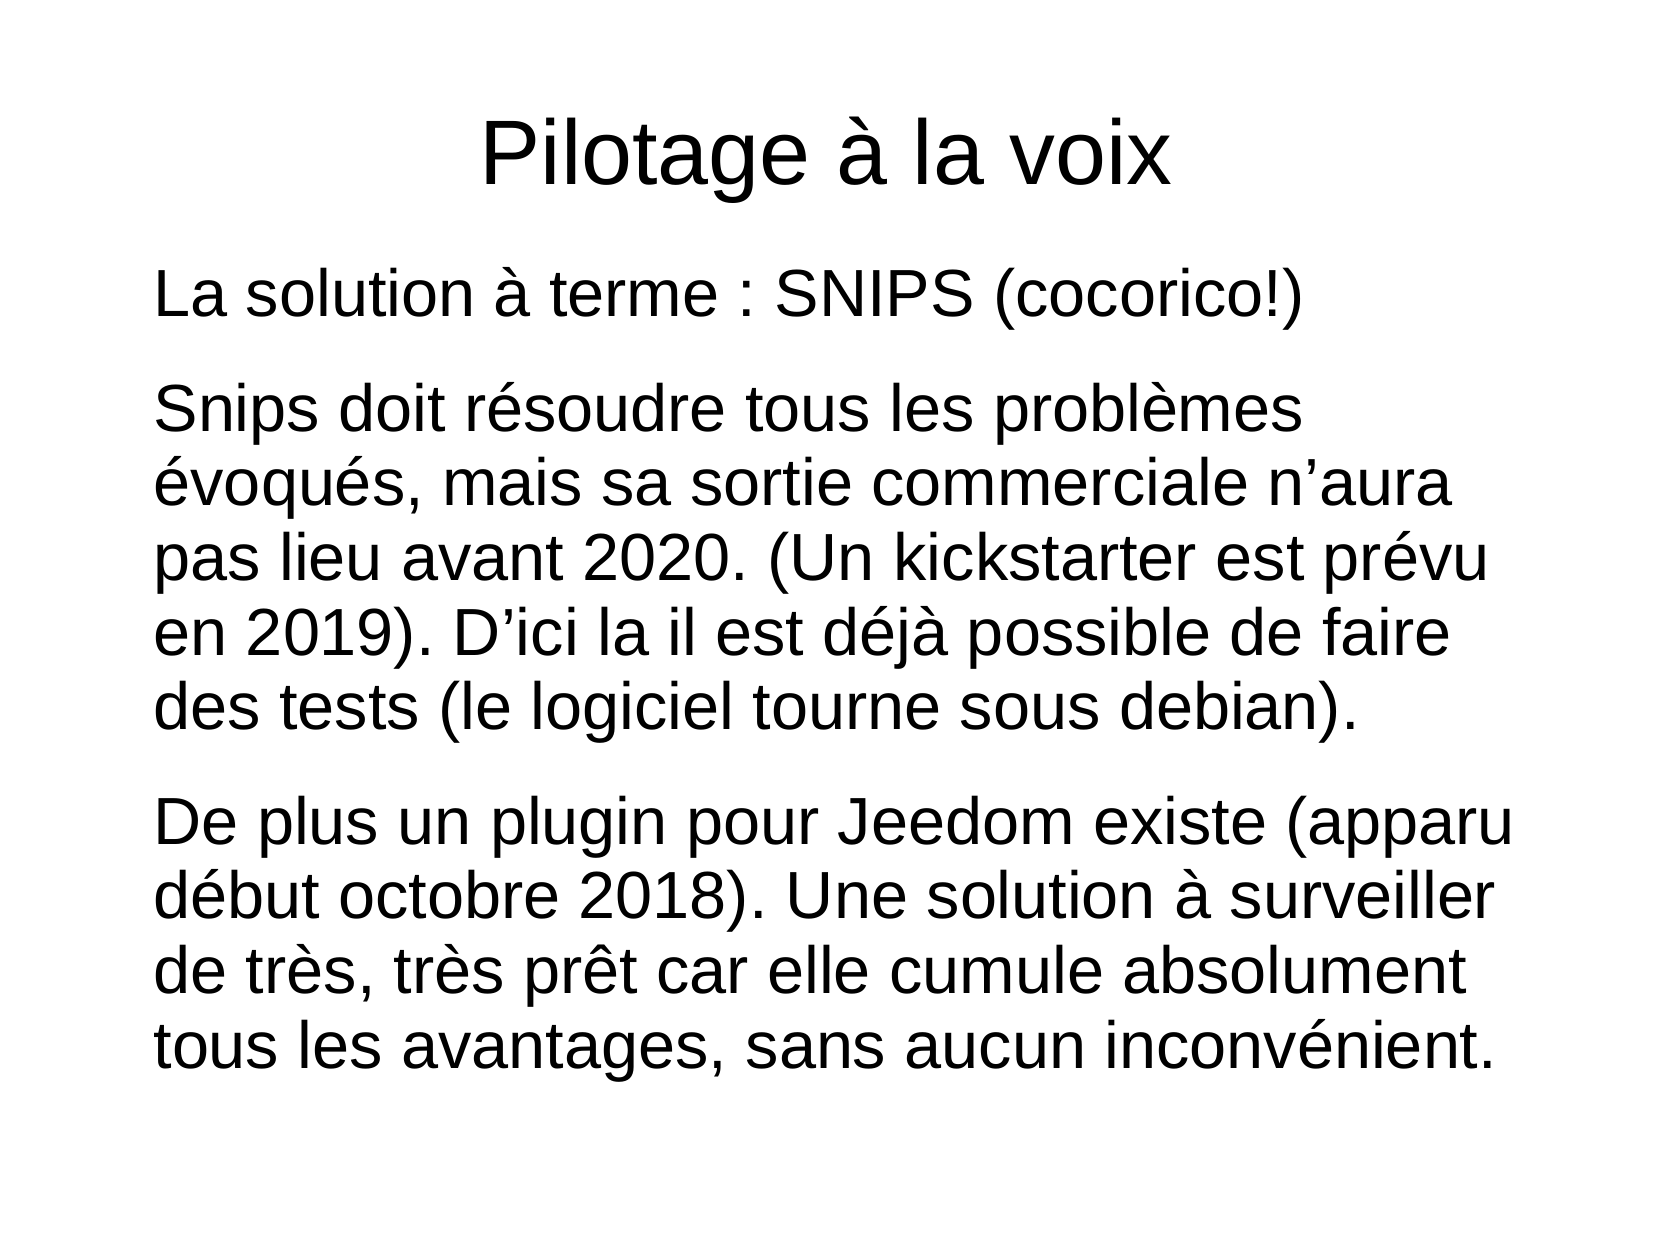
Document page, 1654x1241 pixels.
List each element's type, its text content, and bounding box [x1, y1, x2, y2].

title Pilotage à la voix [82, 49, 1571, 256]
list La solution à terme : SNIPS (cocorico!) Snips doit résoudre tous les problèmes évoqués, mais sa sortie commerciale n’aura pas lieu avant 2020. (Un kickstarter est prévu en 2019). D’ici la il est déjà possible de faire des tests (le logiciel tourne sous debian). De plus un plugin pour Jeedom existe (apparu début octobre 2018). Une solution à surveiller de très, très prêt car elle cumule absolument tous les avantages, sans aucun inconvénient. [82, 256, 1571, 1158]
